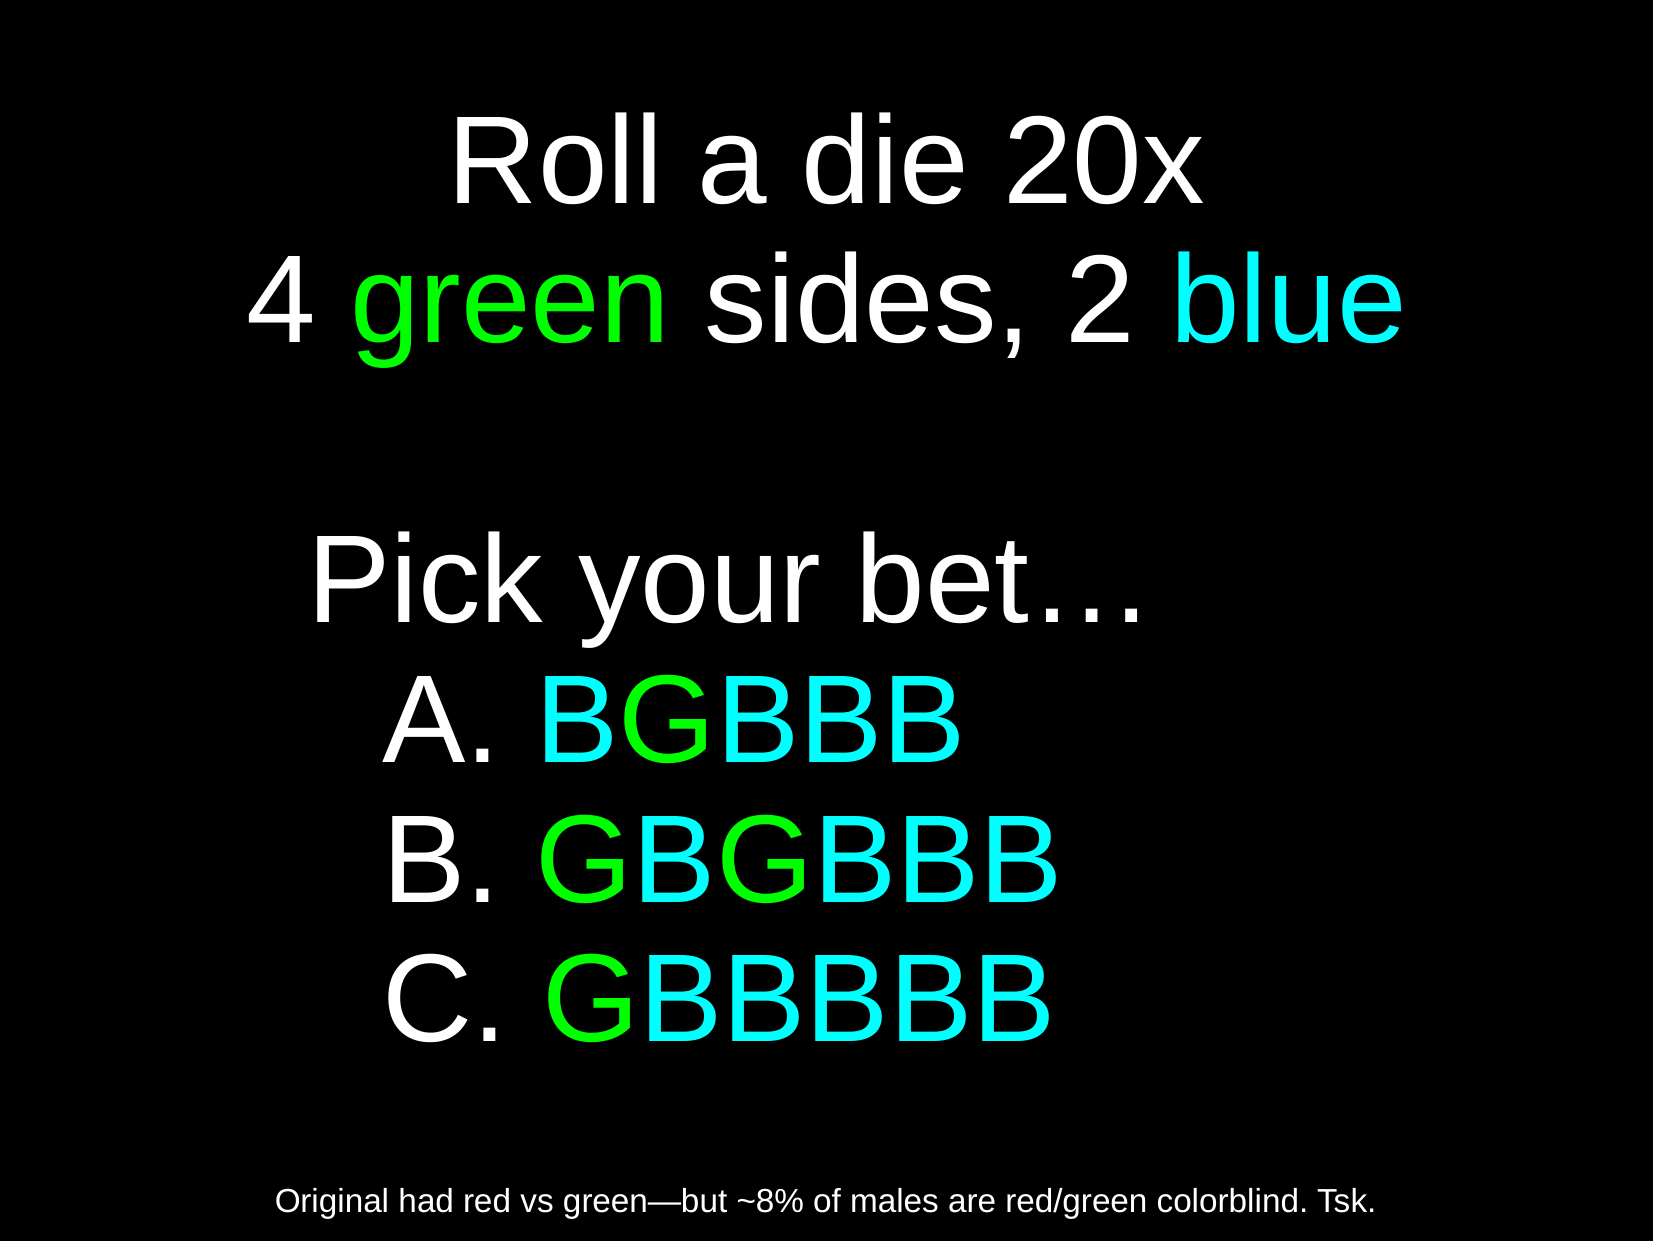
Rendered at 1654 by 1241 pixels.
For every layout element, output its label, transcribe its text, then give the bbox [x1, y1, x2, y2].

subtitle Roll a die 20x 4 green sides, 2 blue Pick your bet… A. BGBBB B. GBGBBB C. GBBBBB [82, 56, 1571, 1102]
text_box Original had red vs green—but ~8% of males are red/green colorblind. Tsk. [0, 1162, 1653, 1241]
